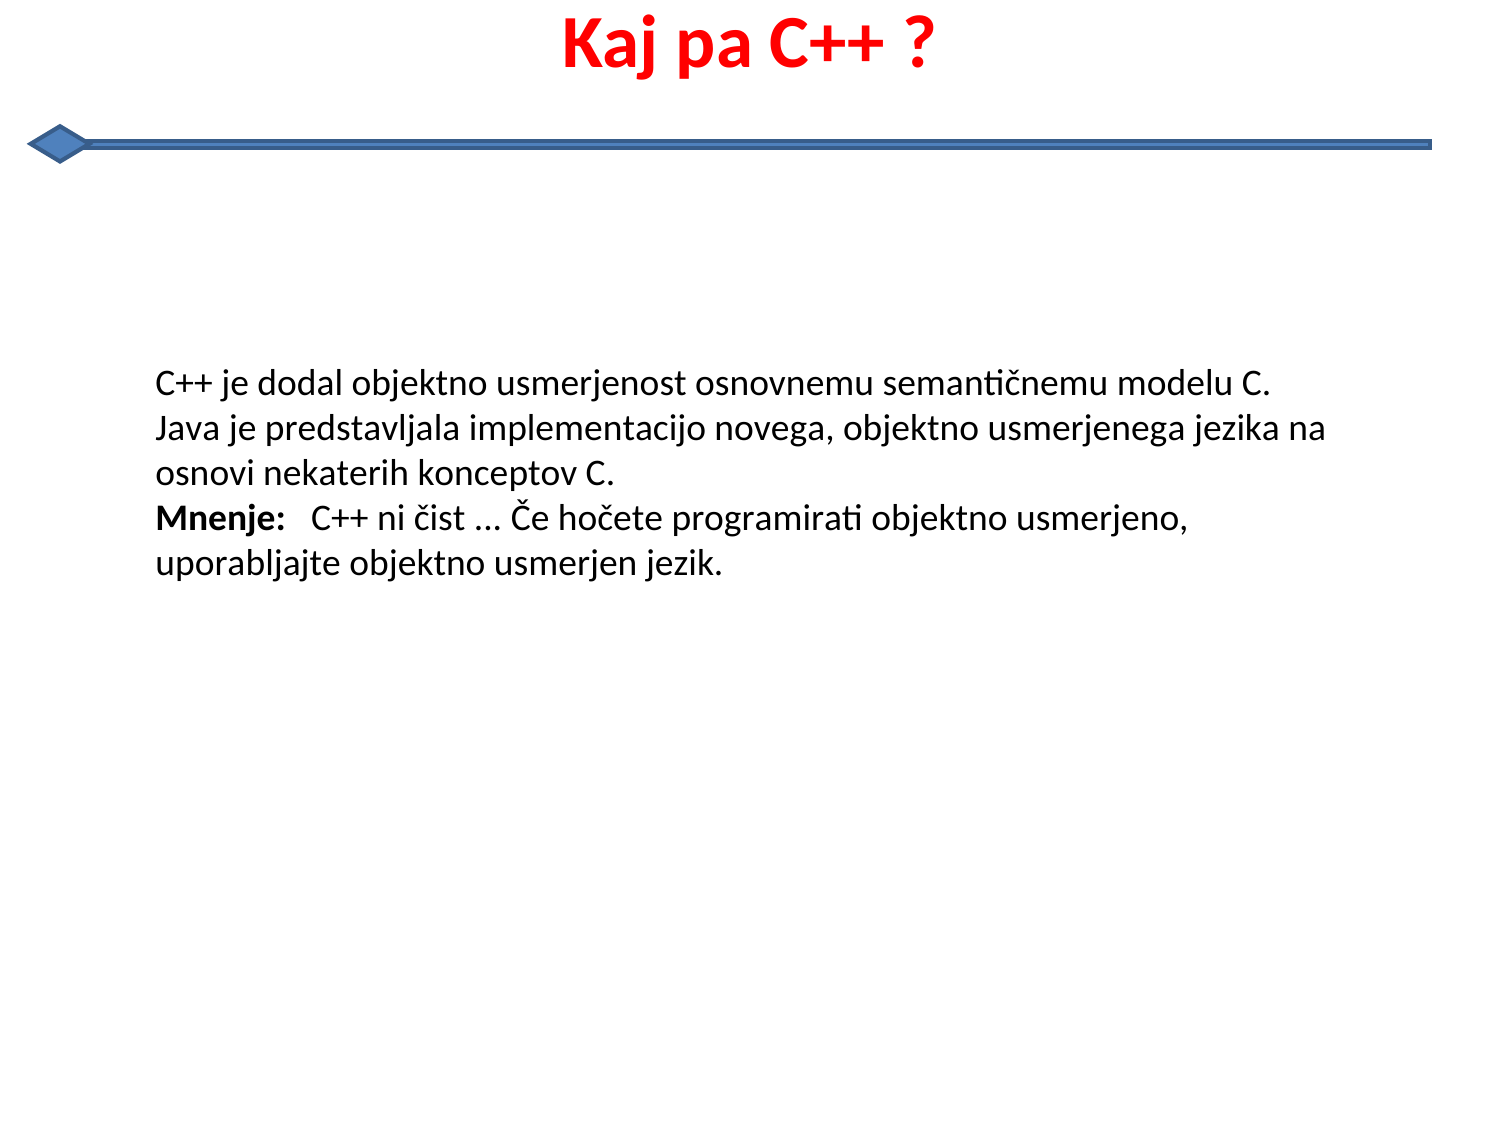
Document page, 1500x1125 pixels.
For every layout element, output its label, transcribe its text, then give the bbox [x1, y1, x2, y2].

text_box C++ je dodal objektno usmerjenost osnovnemu semantičnemu modelu C. Java je predstavljala implementacijo novega, objektno usmerjenega jezika na osnovi nekaterih konceptov C. Mnenje: C++ ni čist ... Če hočete programirati objektno usmerjeno, uporabljajte objektno usmerjen jezik. [140, 350, 1383, 591]
title Kaj pa C++ ? [75, 0, 1426, 180]
